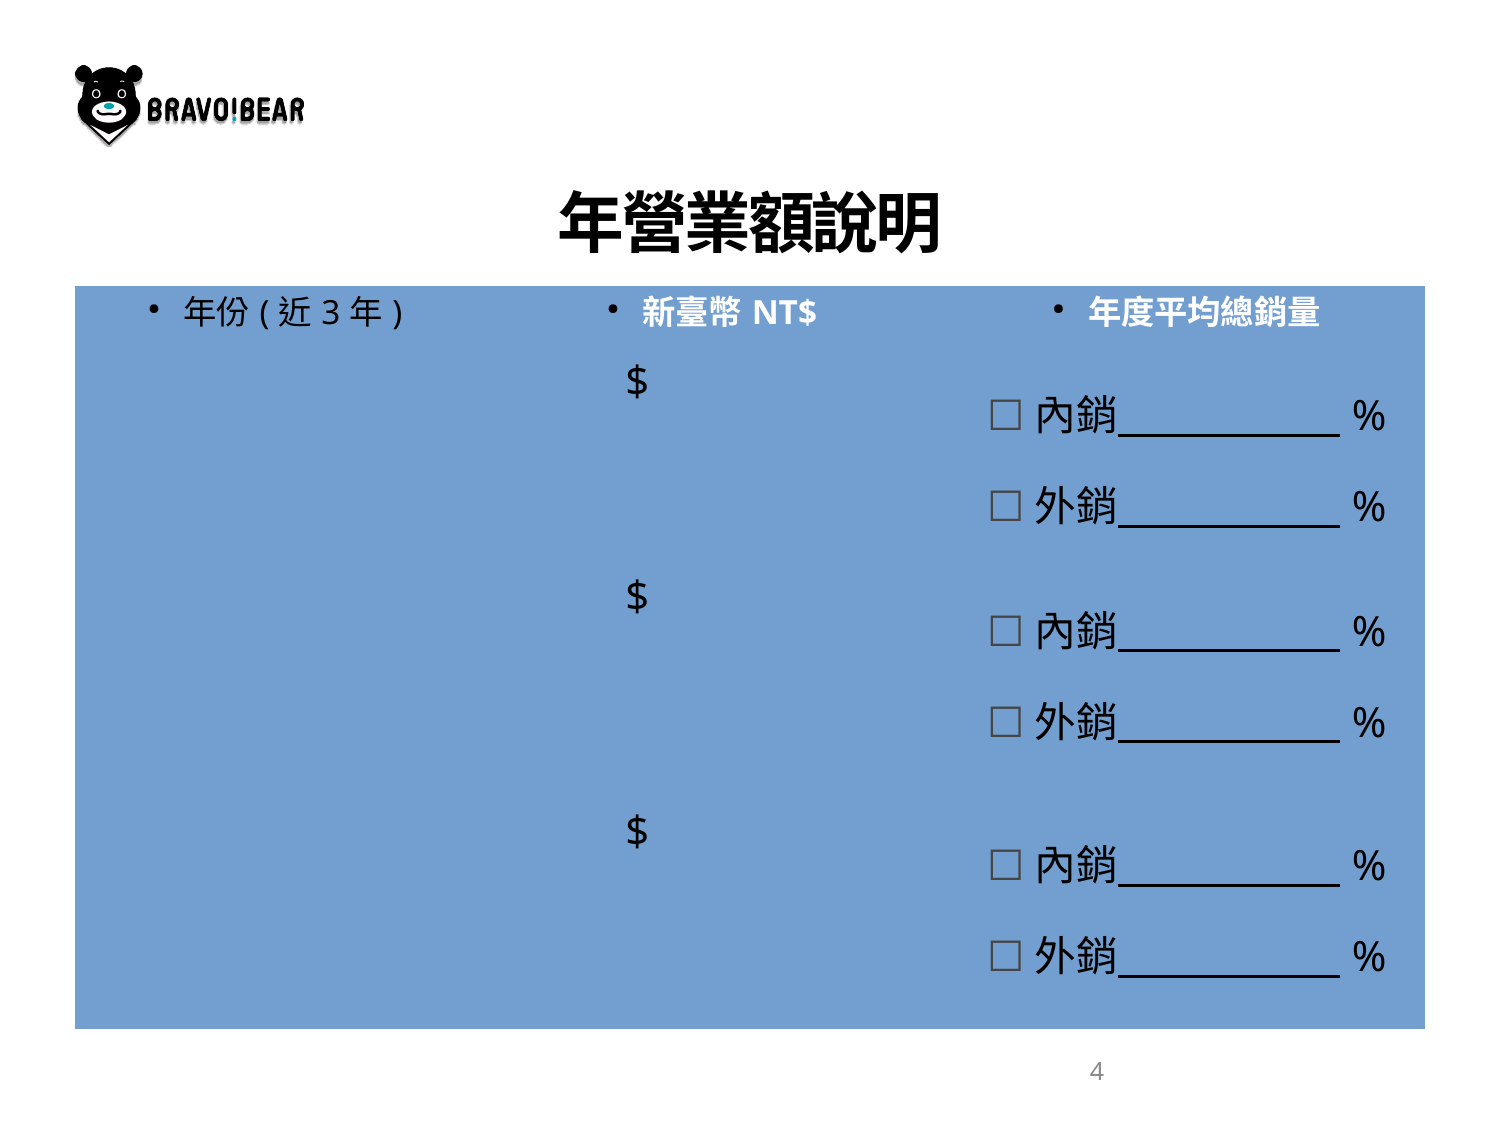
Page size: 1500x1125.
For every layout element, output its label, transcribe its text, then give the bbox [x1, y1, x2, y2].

table_header 年度平均總銷量 [949, 286, 1425, 351]
table_cell ☐內銷 % ☐外銷 % [949, 567, 1425, 802]
table_header 新臺幣NT$ [475, 286, 949, 351]
table_cell ☐內銷 % ☐外銷 % [949, 802, 1425, 1029]
table_header 年份(近3年) [75, 286, 475, 351]
table_cell $ [475, 567, 949, 802]
table_cell [75, 567, 475, 802]
table_cell $ [475, 802, 949, 1029]
table_cell $ [475, 351, 949, 567]
table_cell [75, 351, 475, 567]
text_box 4 [1074, 1042, 1426, 1103]
table_cell ☐內銷 % ☐外銷 % [949, 351, 1425, 567]
table_cell [75, 802, 475, 1029]
